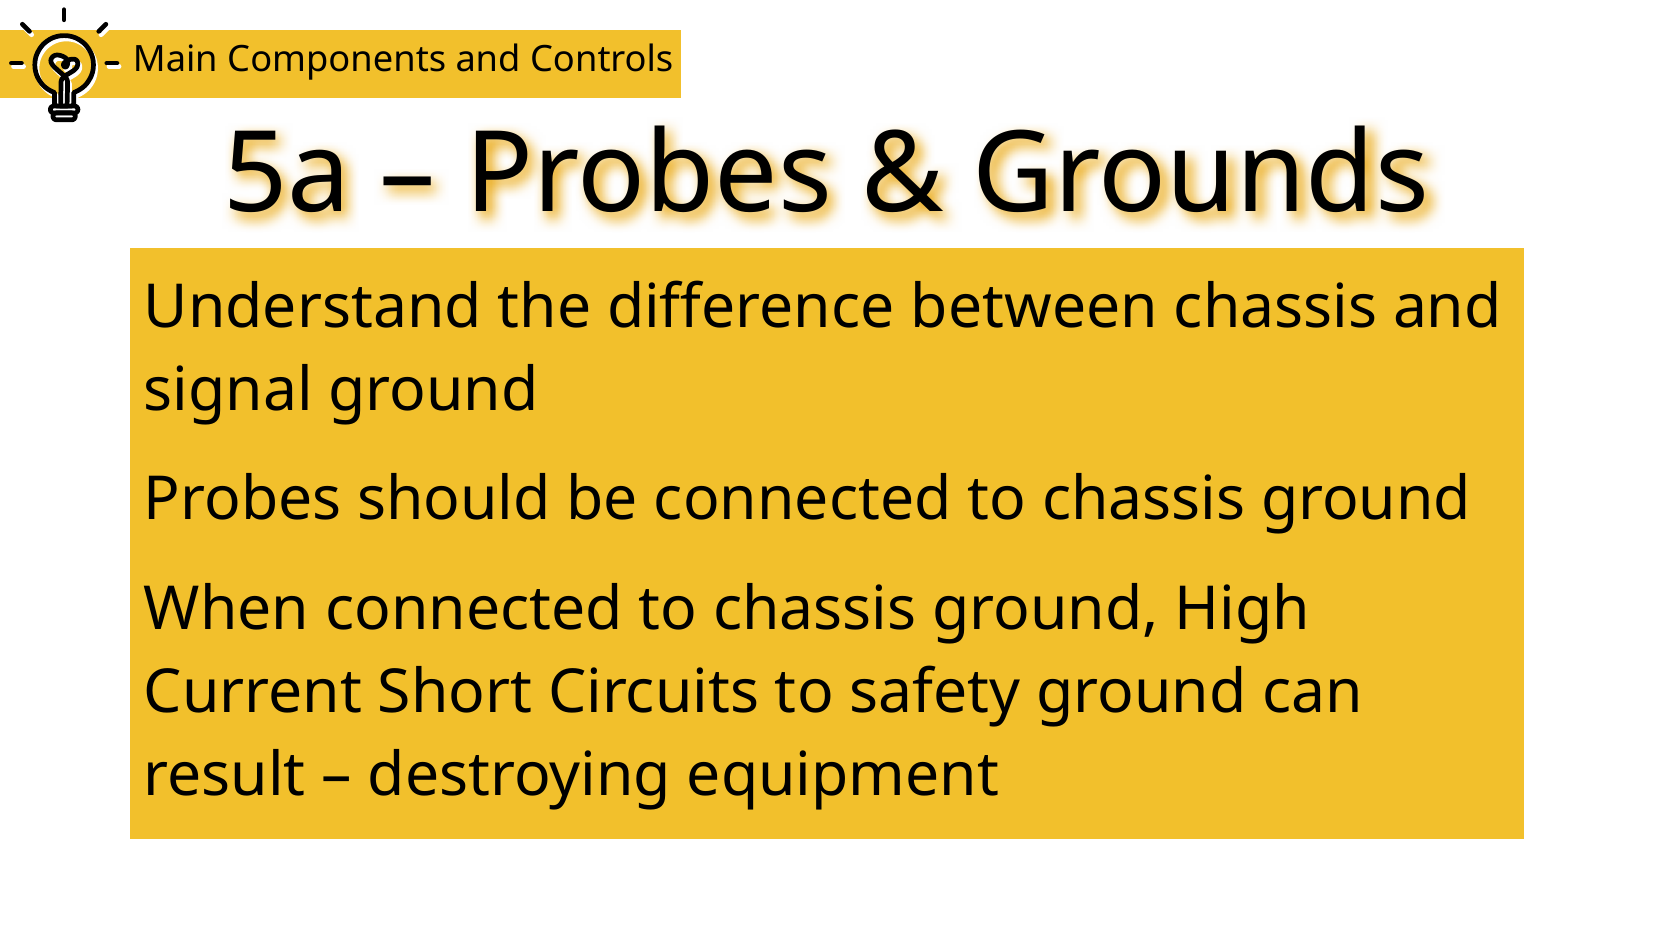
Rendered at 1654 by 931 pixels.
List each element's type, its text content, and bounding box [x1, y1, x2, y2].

list Understand the difference between chassis and signal ground Probes should be connected to chassis ground When connected to chassis ground, High Current Short Circuits to safety ground can result – destroying equipment [143, 262, 1538, 826]
subtitle Main Components and Controls [132, 17, 677, 97]
title 5a – Probes & Grounds [82, 88, 1571, 249]
